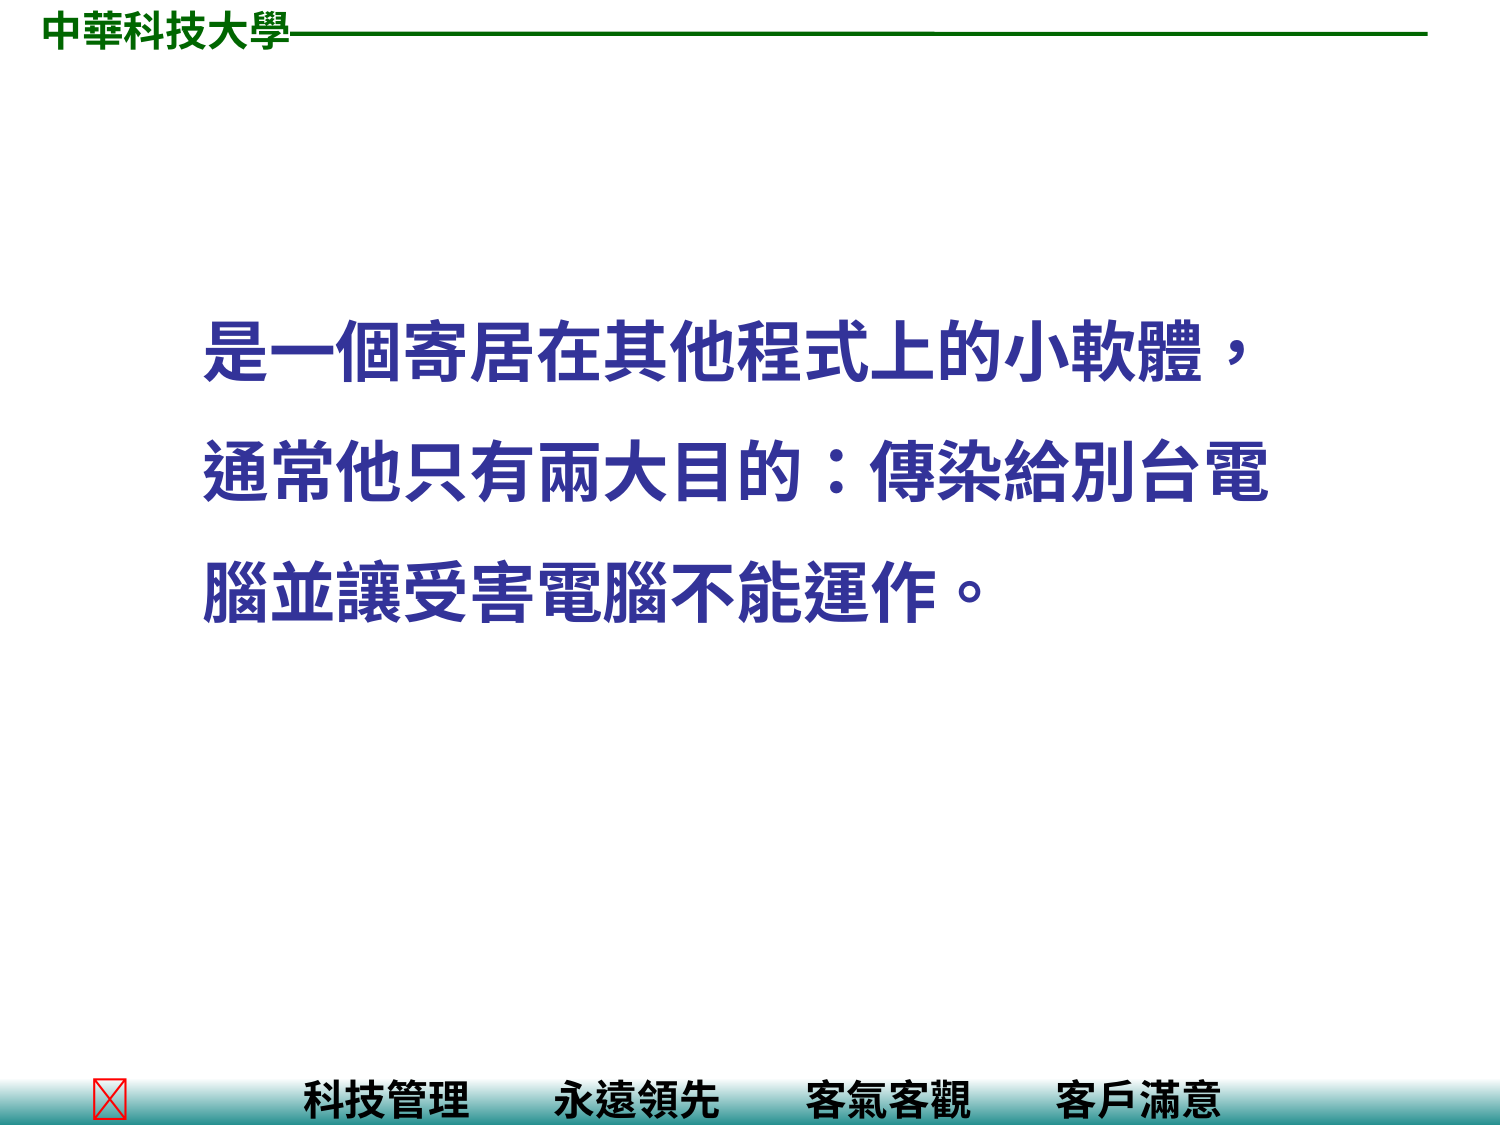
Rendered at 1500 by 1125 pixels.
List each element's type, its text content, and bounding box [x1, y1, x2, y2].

list 是一個寄居在其他程式上的小軟體，通常他只有兩大目的：傳染給別台電腦並讓受害電腦不能運作。 [187, 262, 1338, 1005]
